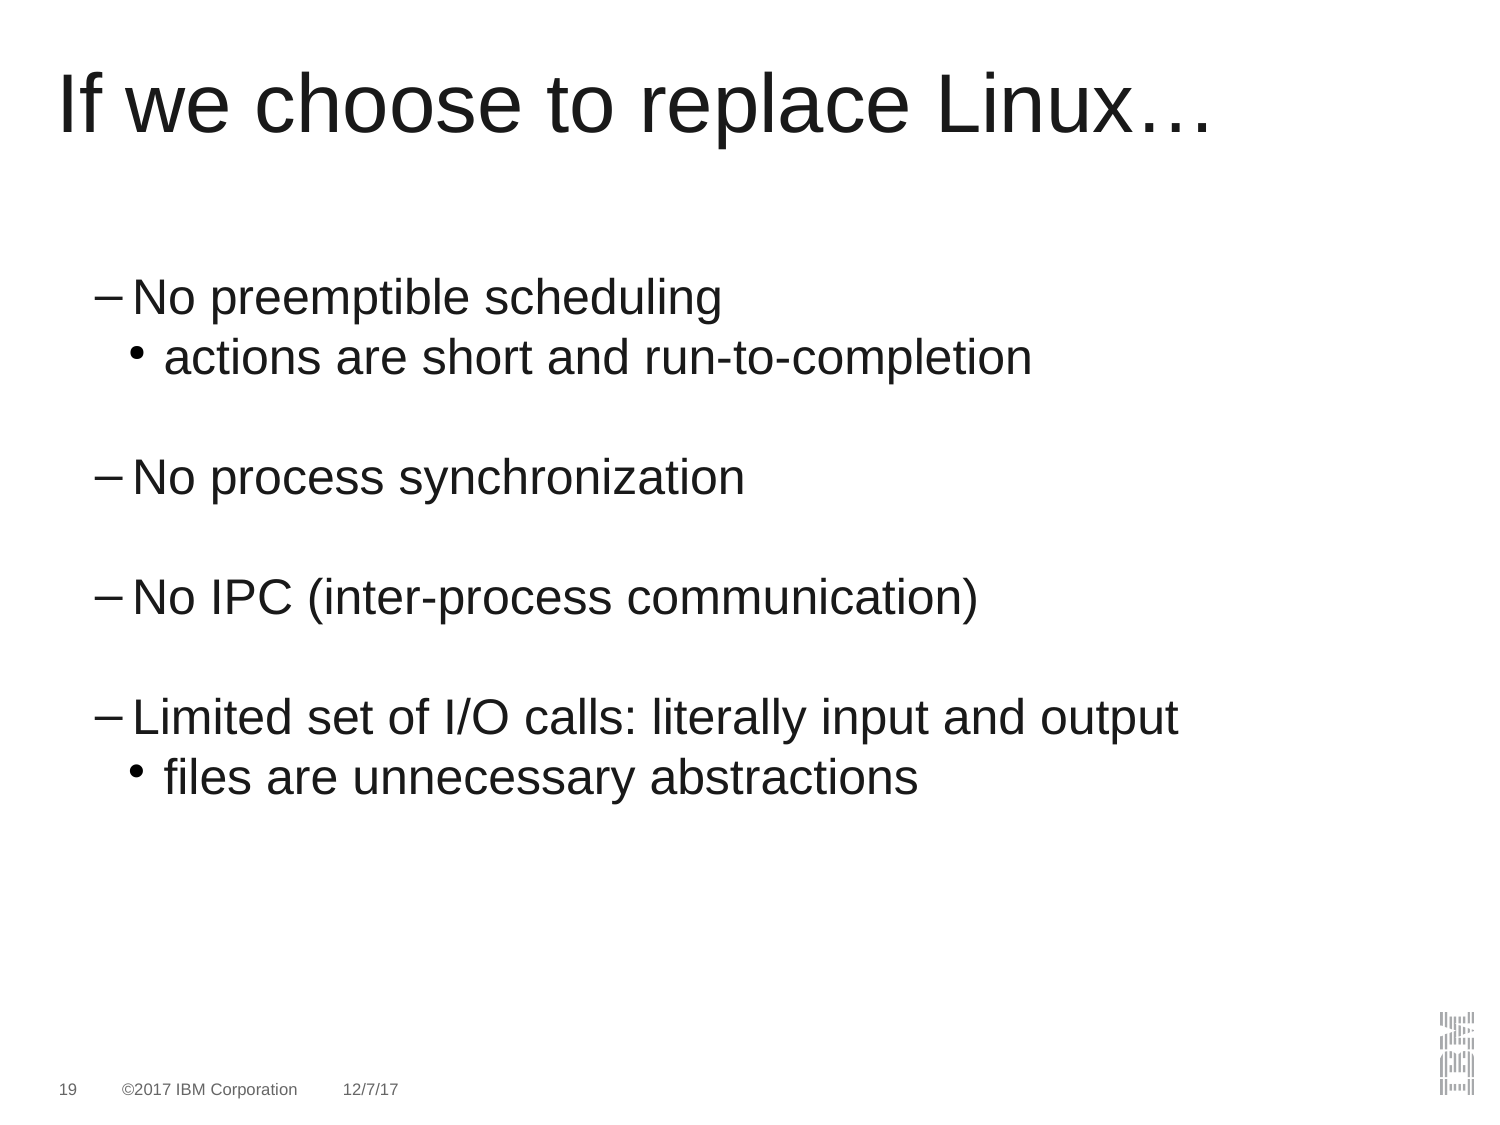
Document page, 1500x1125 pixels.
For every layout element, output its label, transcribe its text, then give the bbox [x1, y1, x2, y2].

text_box No preemptible scheduling actions are short and run-to-completion No process synchronization No IPC (inter-process communication) Limited set of I/O calls: literally input and output files are unnecessary abstractions [57, 204, 1411, 920]
picture [1440, 1012, 1474, 1095]
text_box If we choose to replace Linux… [56, 49, 1440, 200]
